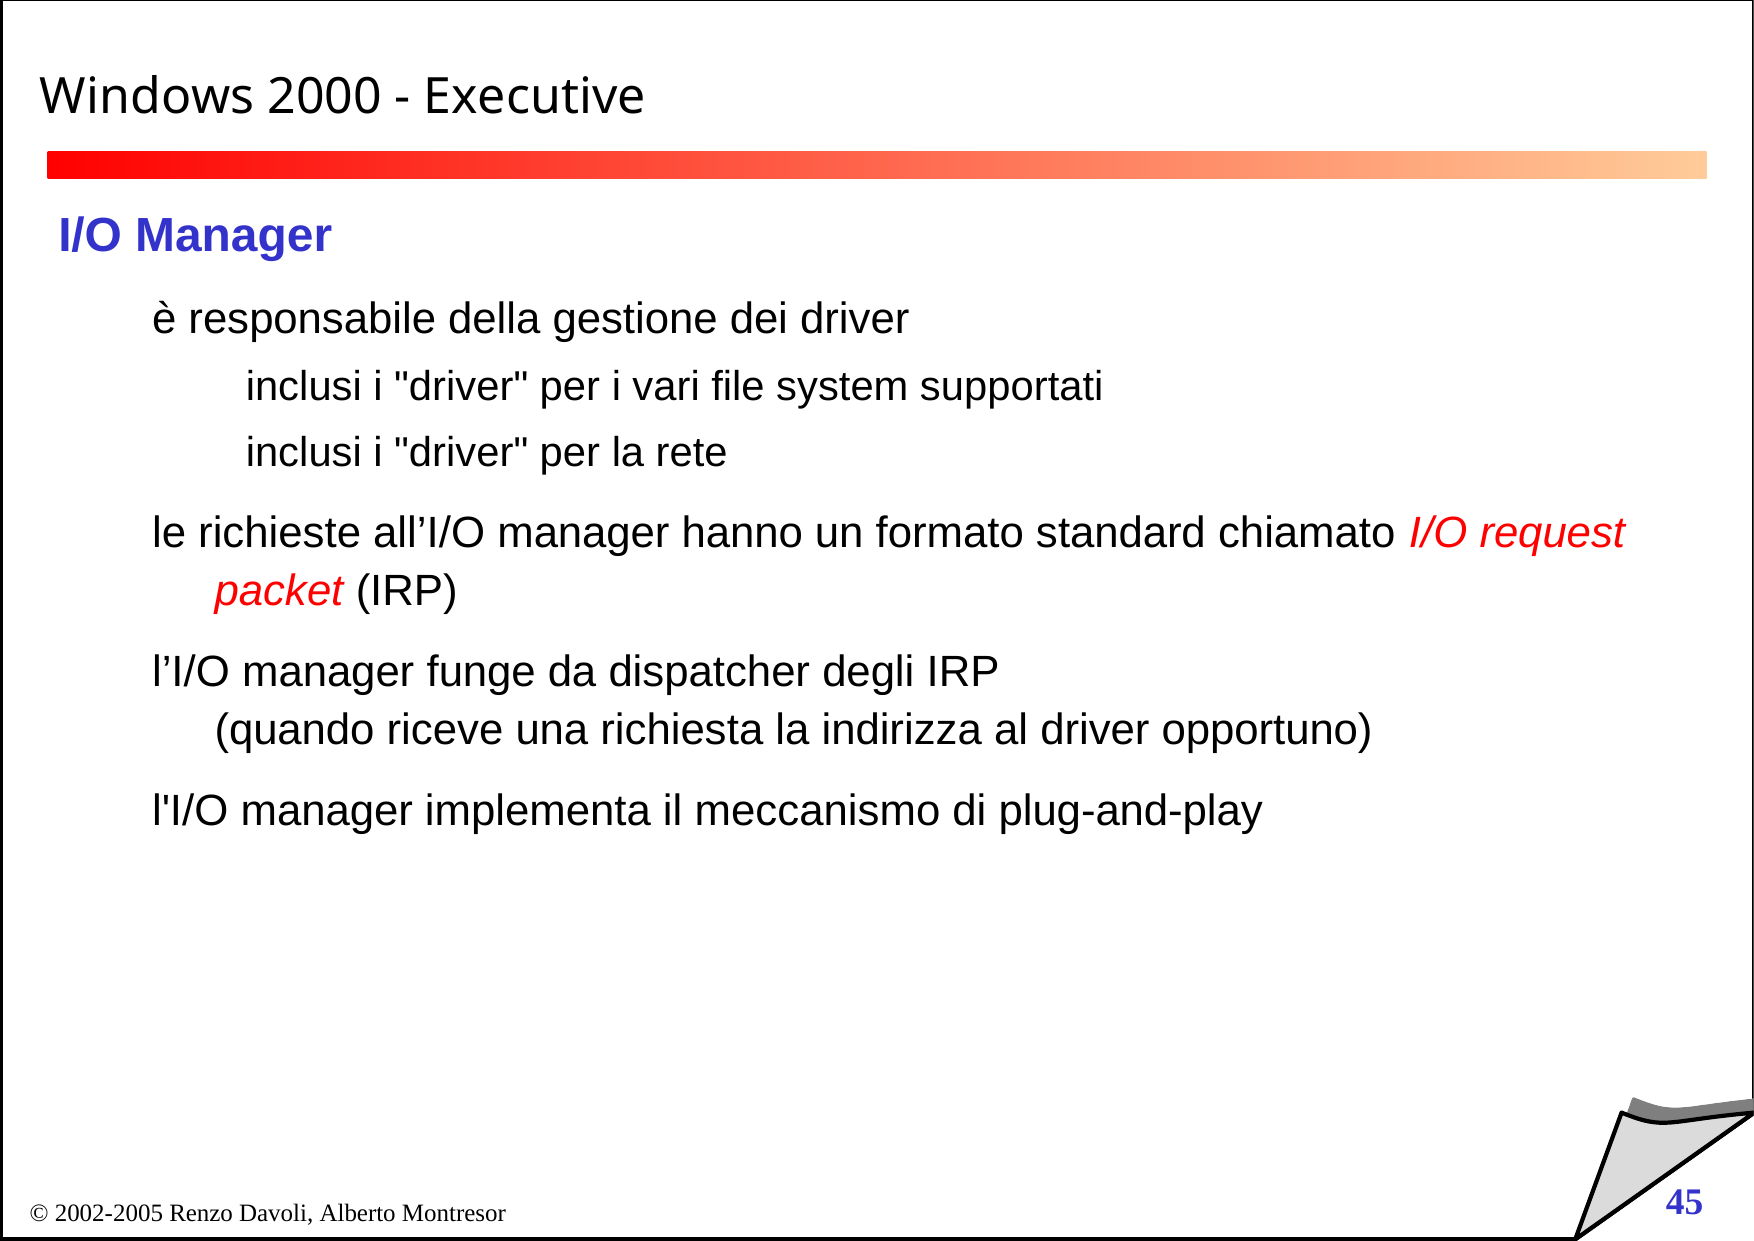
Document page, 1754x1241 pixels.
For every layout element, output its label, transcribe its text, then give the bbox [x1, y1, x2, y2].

title Windows 2000 - Executive [40, 49, 1713, 144]
list I/O Manager è responsabile della gestione dei driver inclusi i "driver" per i vari file system supportati inclusi i "driver" per la rete le richieste all’I/O manager hanno un formato standard chiamato I/O request packet (IRP) l’I/O manager funge da dispatcher degli IRP (quando riceve una richiesta la indirizza al driver opportuno) l'I/O manager implementa il meccanismo di plug-and-play [58, 206, 1695, 901]
